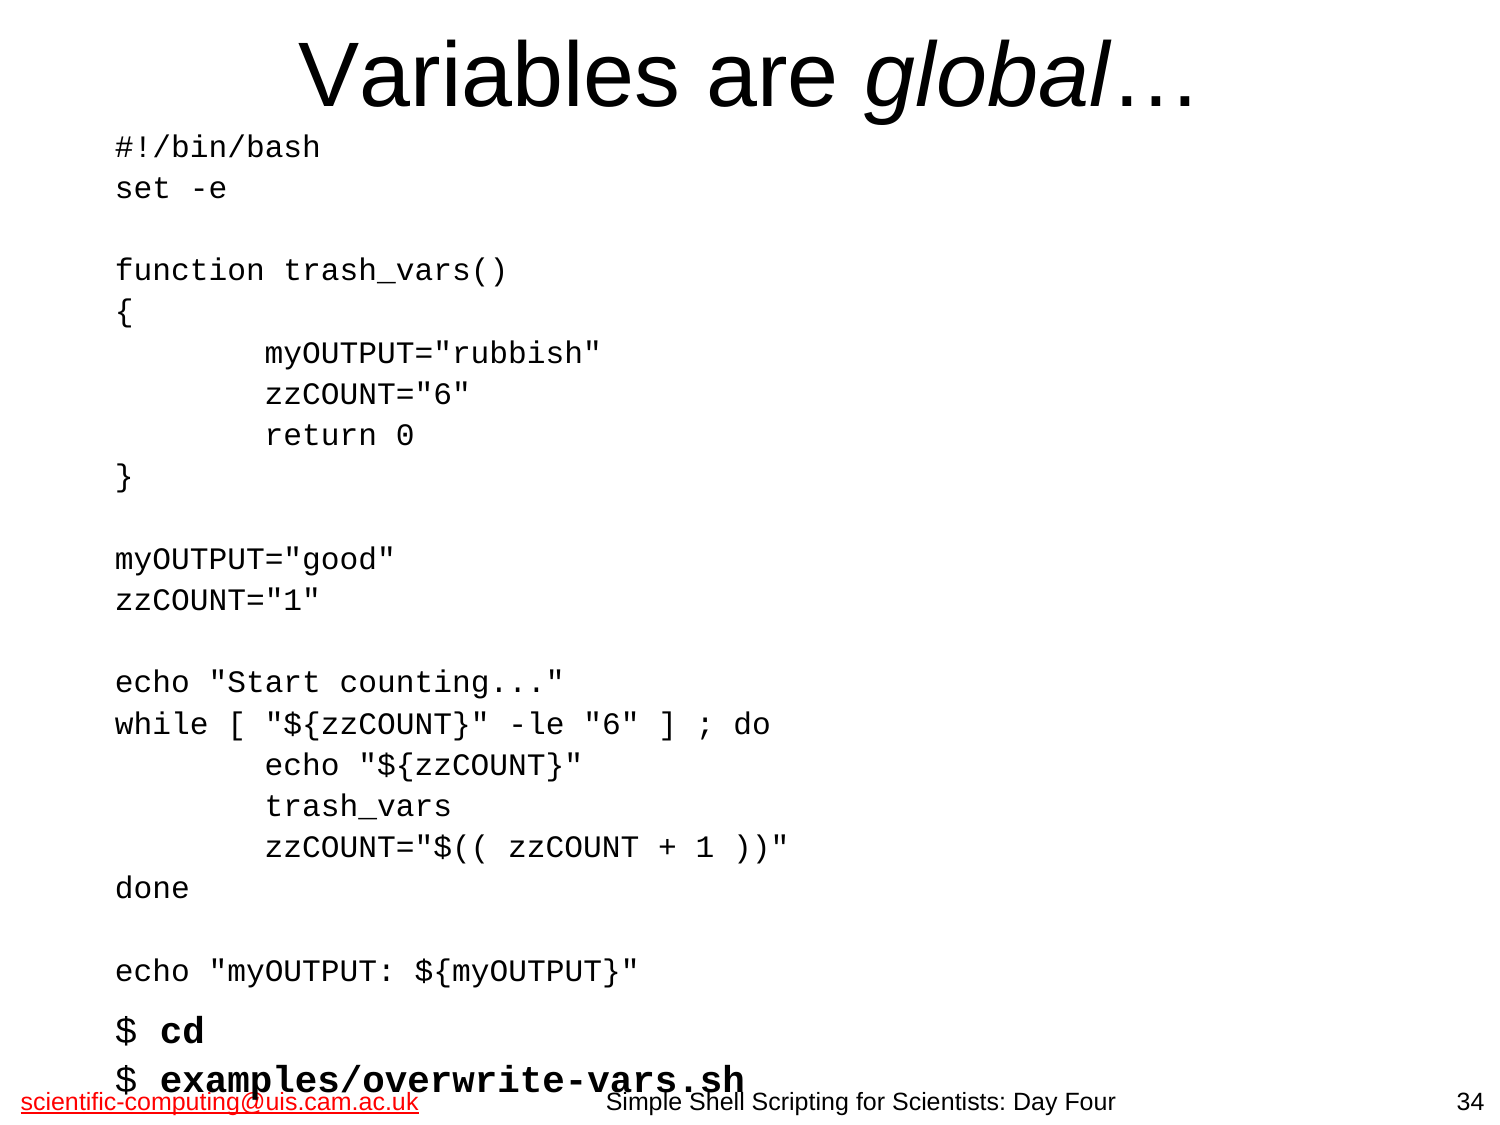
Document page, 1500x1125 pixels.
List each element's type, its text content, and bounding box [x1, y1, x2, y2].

title Variables are global… [112, 15, 1388, 123]
list #!/bin/bash set -e function trash_vars() { myOUTPUT="rubbish" zzCOUNT="6" return 0 } myOUTPUT="good" zzCOUNT="1" echo "Start counting..." while [ "${zzCOUNT}" -le "6" ] ; do echo "${zzCOUNT}" trash_vars zzCOUNT="$(( zzCOUNT + 1 ))" done echo "myOUTPUT: ${myOUTPUT}" $ cd $ examples/overwrite-vars.sh [99, 123, 1401, 1112]
